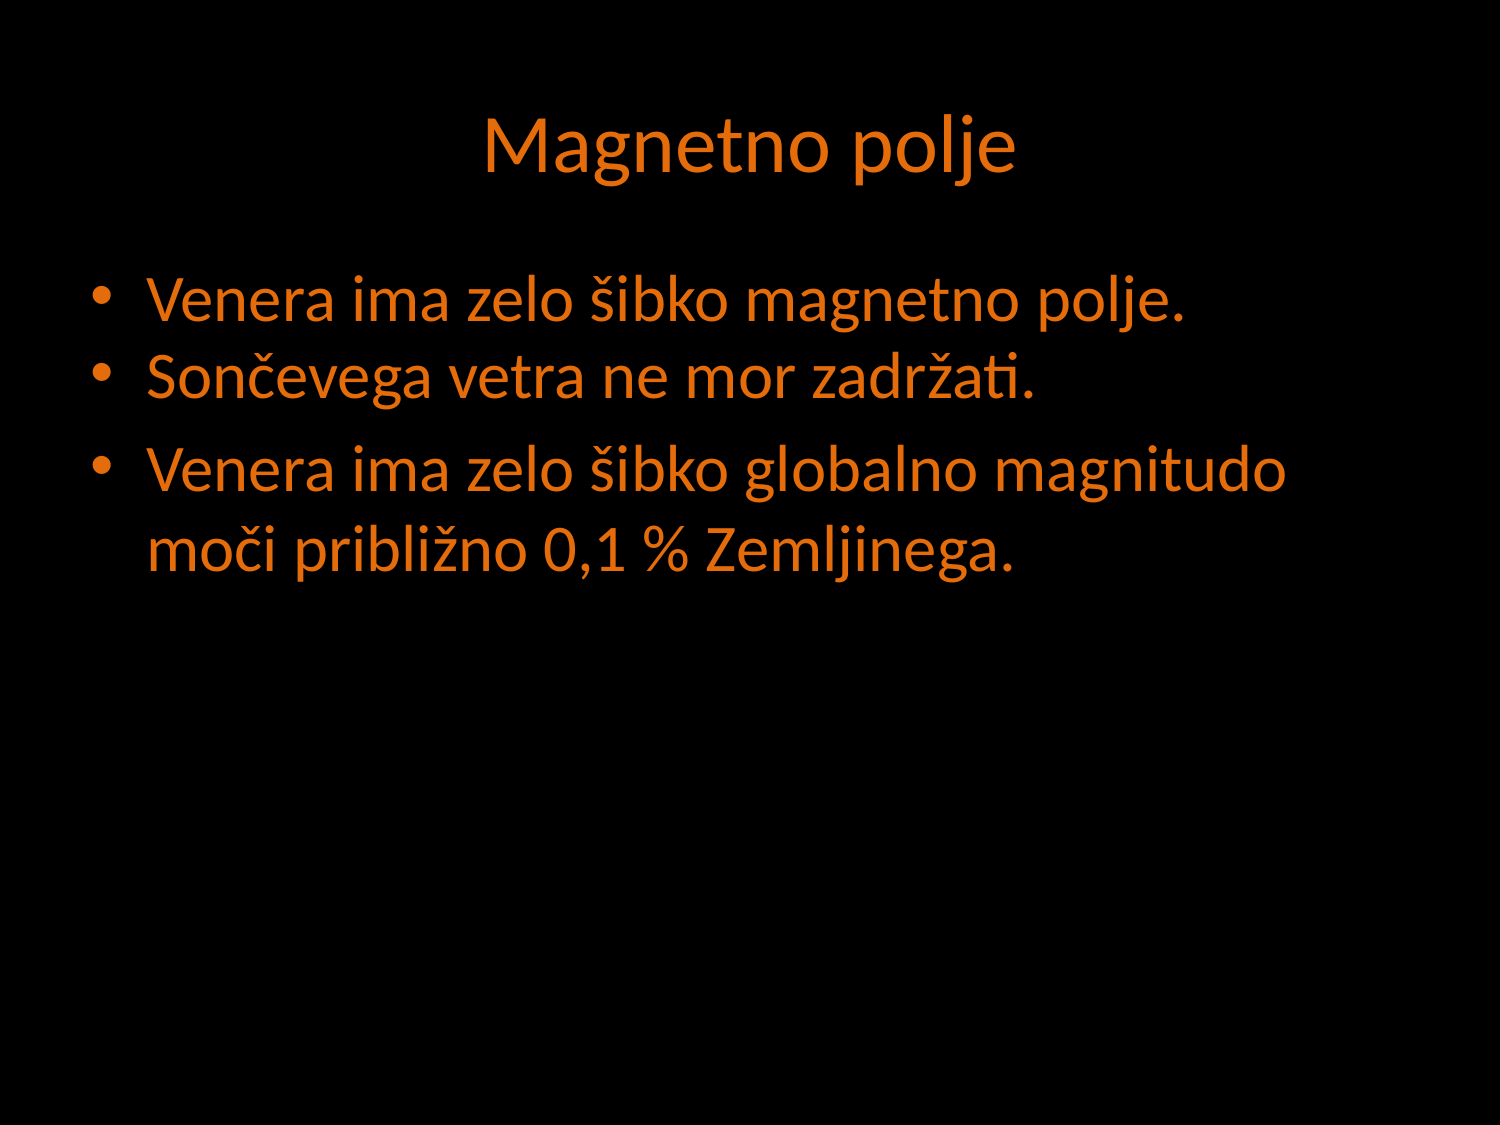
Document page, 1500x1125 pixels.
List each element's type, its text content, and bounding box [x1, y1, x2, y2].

title Magnetno polje [75, 45, 1425, 233]
list Venera ima zelo šibko magnetno polje. Sončevega vetra ne mor zadržati. Venera ima zelo šibko globalno magnitudo moči približno 0,1 % Zemljinega. [75, 262, 1425, 1005]
